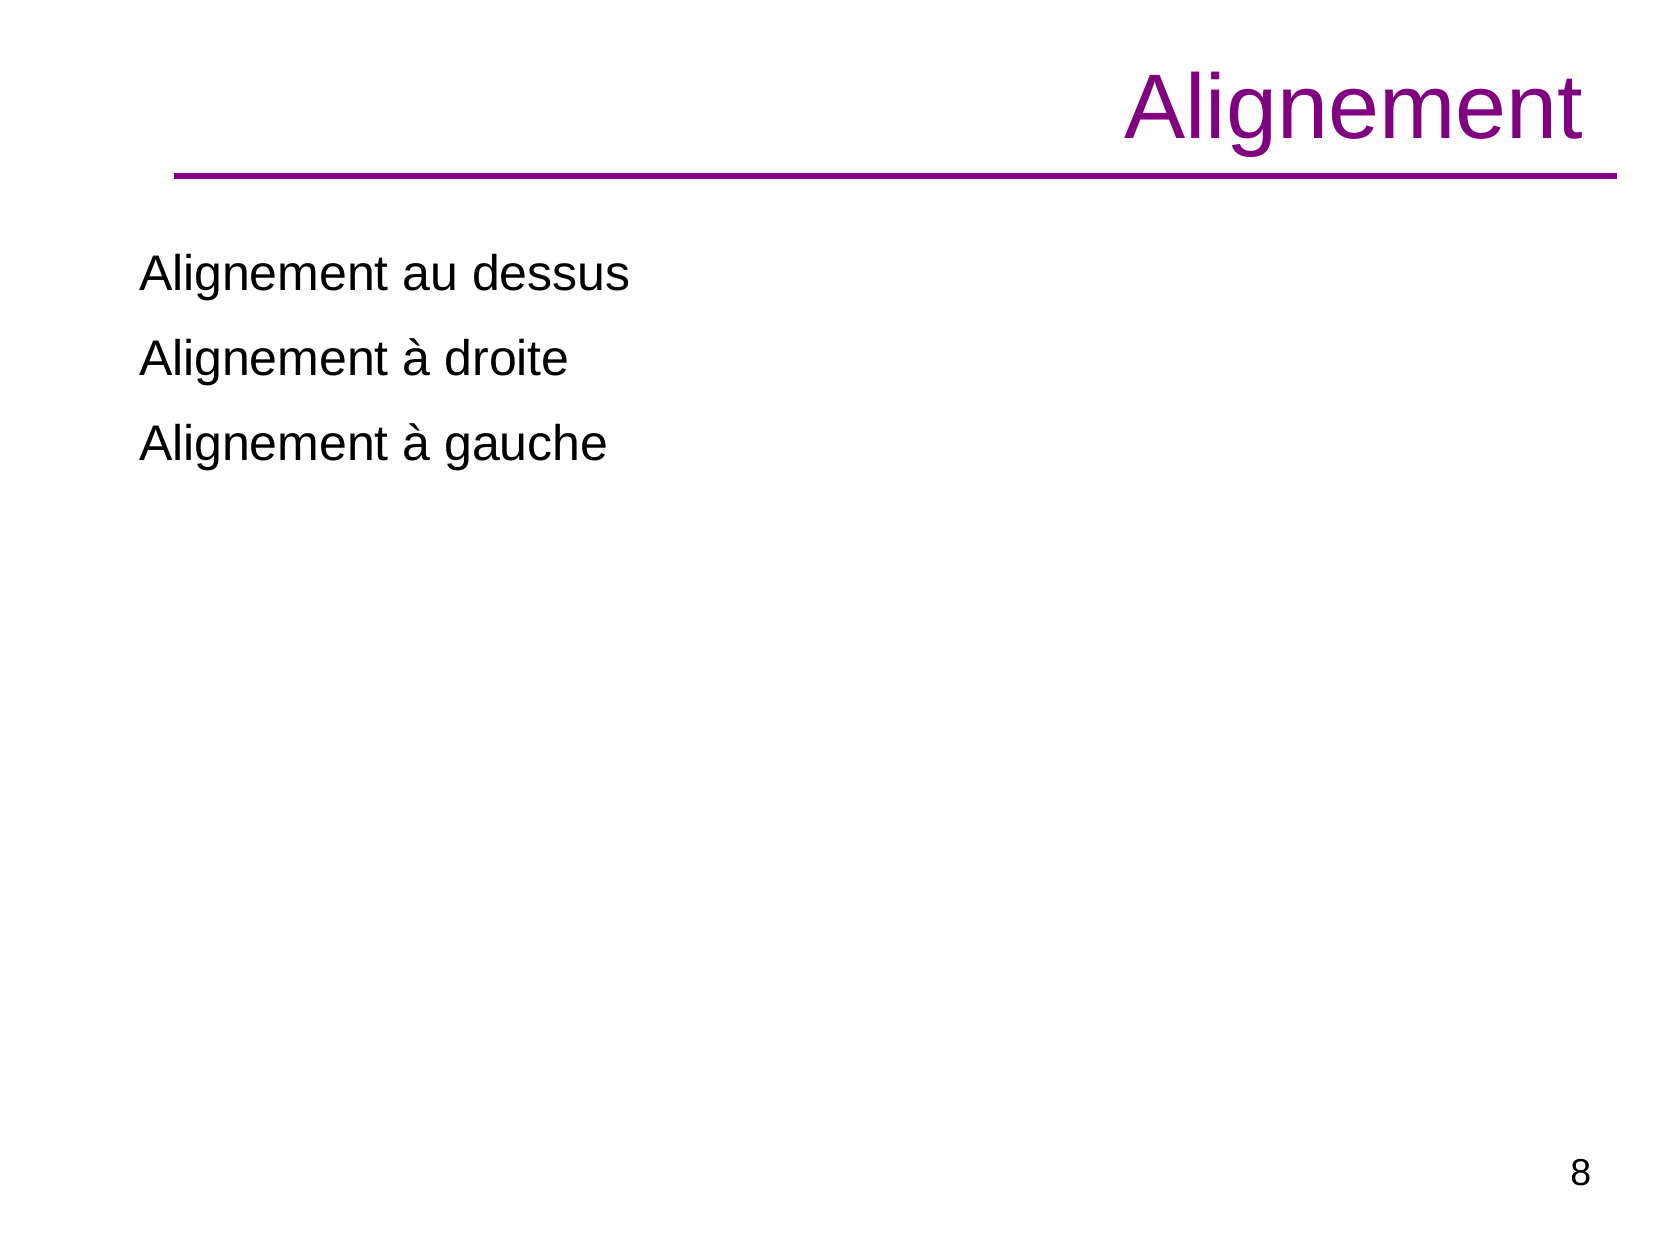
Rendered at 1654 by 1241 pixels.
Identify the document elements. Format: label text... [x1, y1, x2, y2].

title Alignement [84, 39, 1584, 176]
list Alignement au dessus Alignement à droite Alignement à gauche [121, 244, 1534, 1162]
